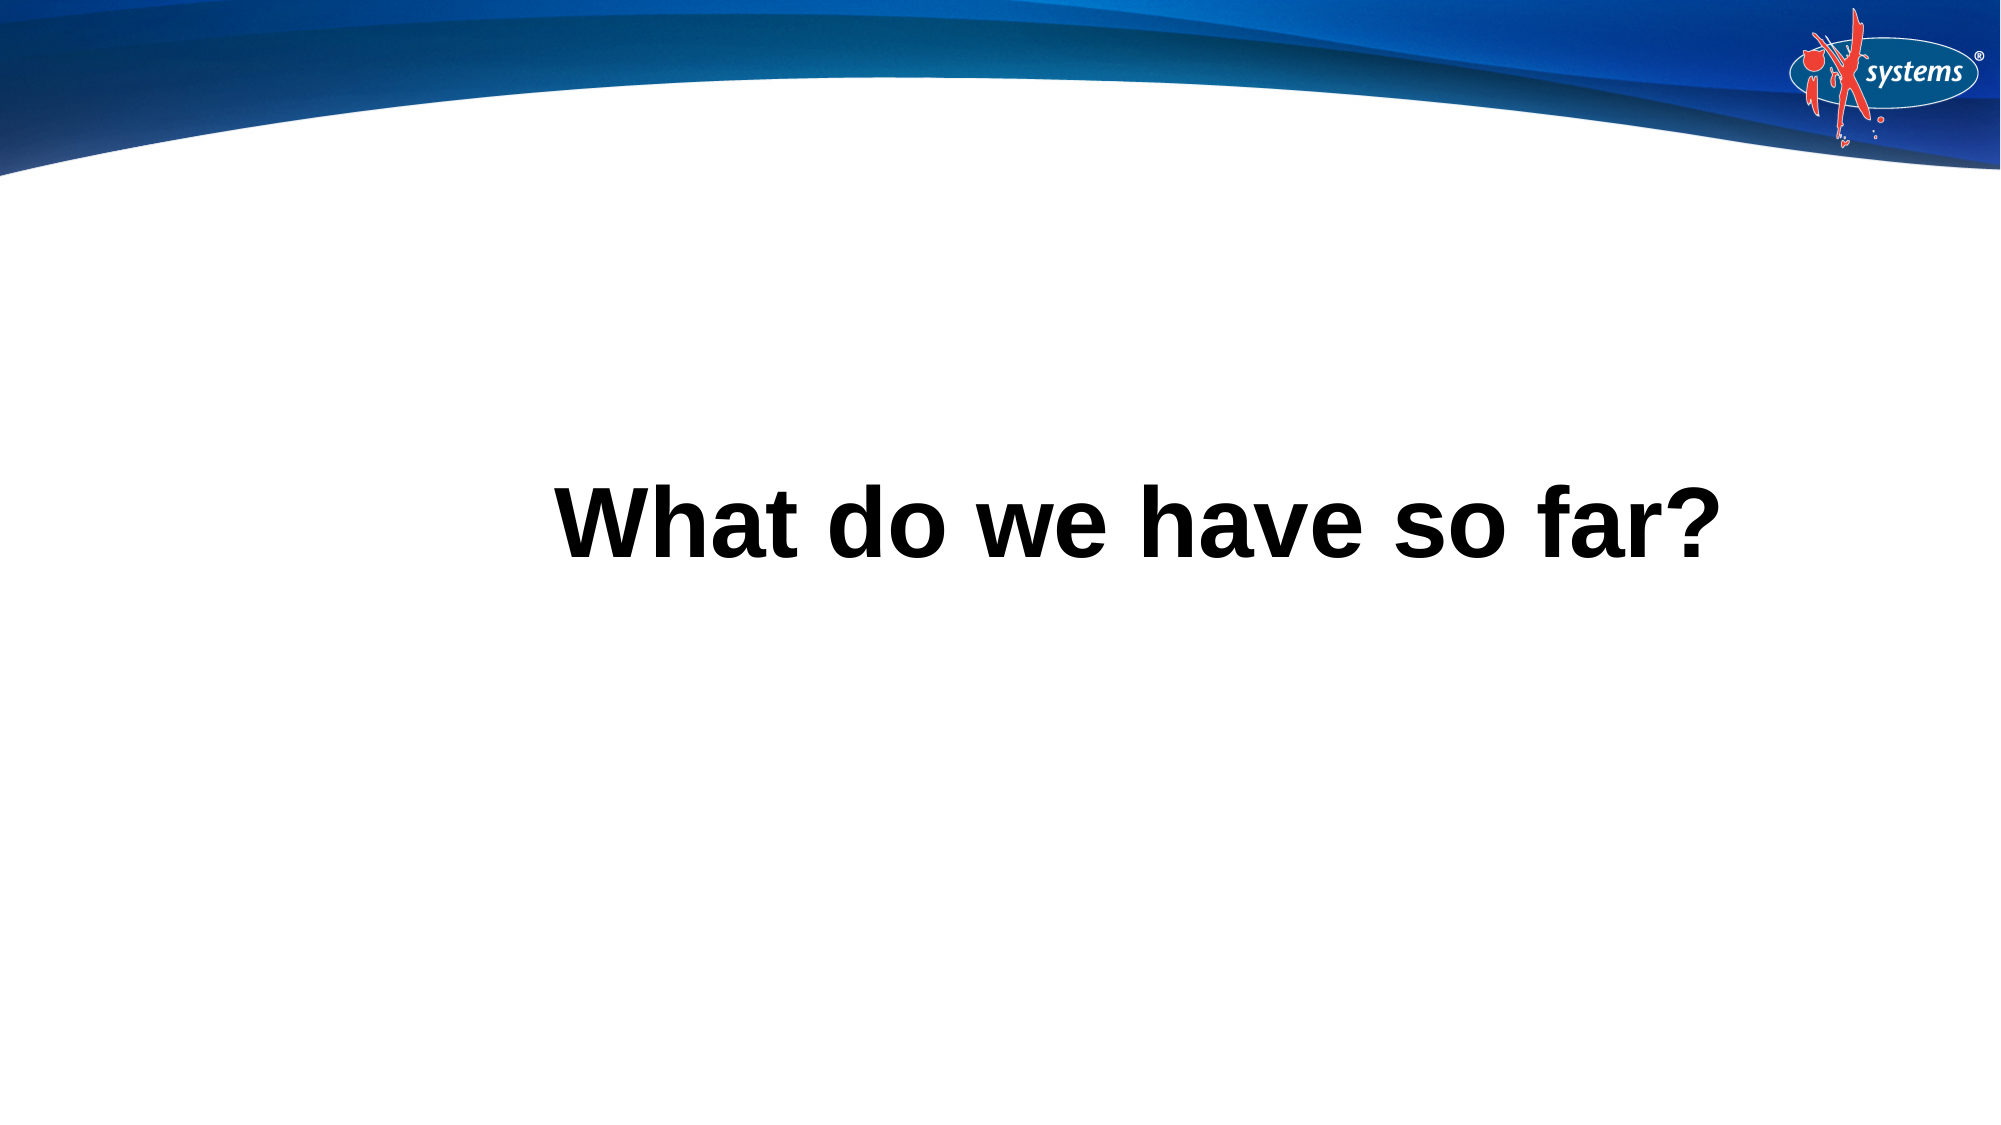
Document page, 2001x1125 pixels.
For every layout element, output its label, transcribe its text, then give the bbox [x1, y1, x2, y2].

picture [0, 0, 2001, 1125]
text_box What do we have so far? [539, 450, 1231, 586]
